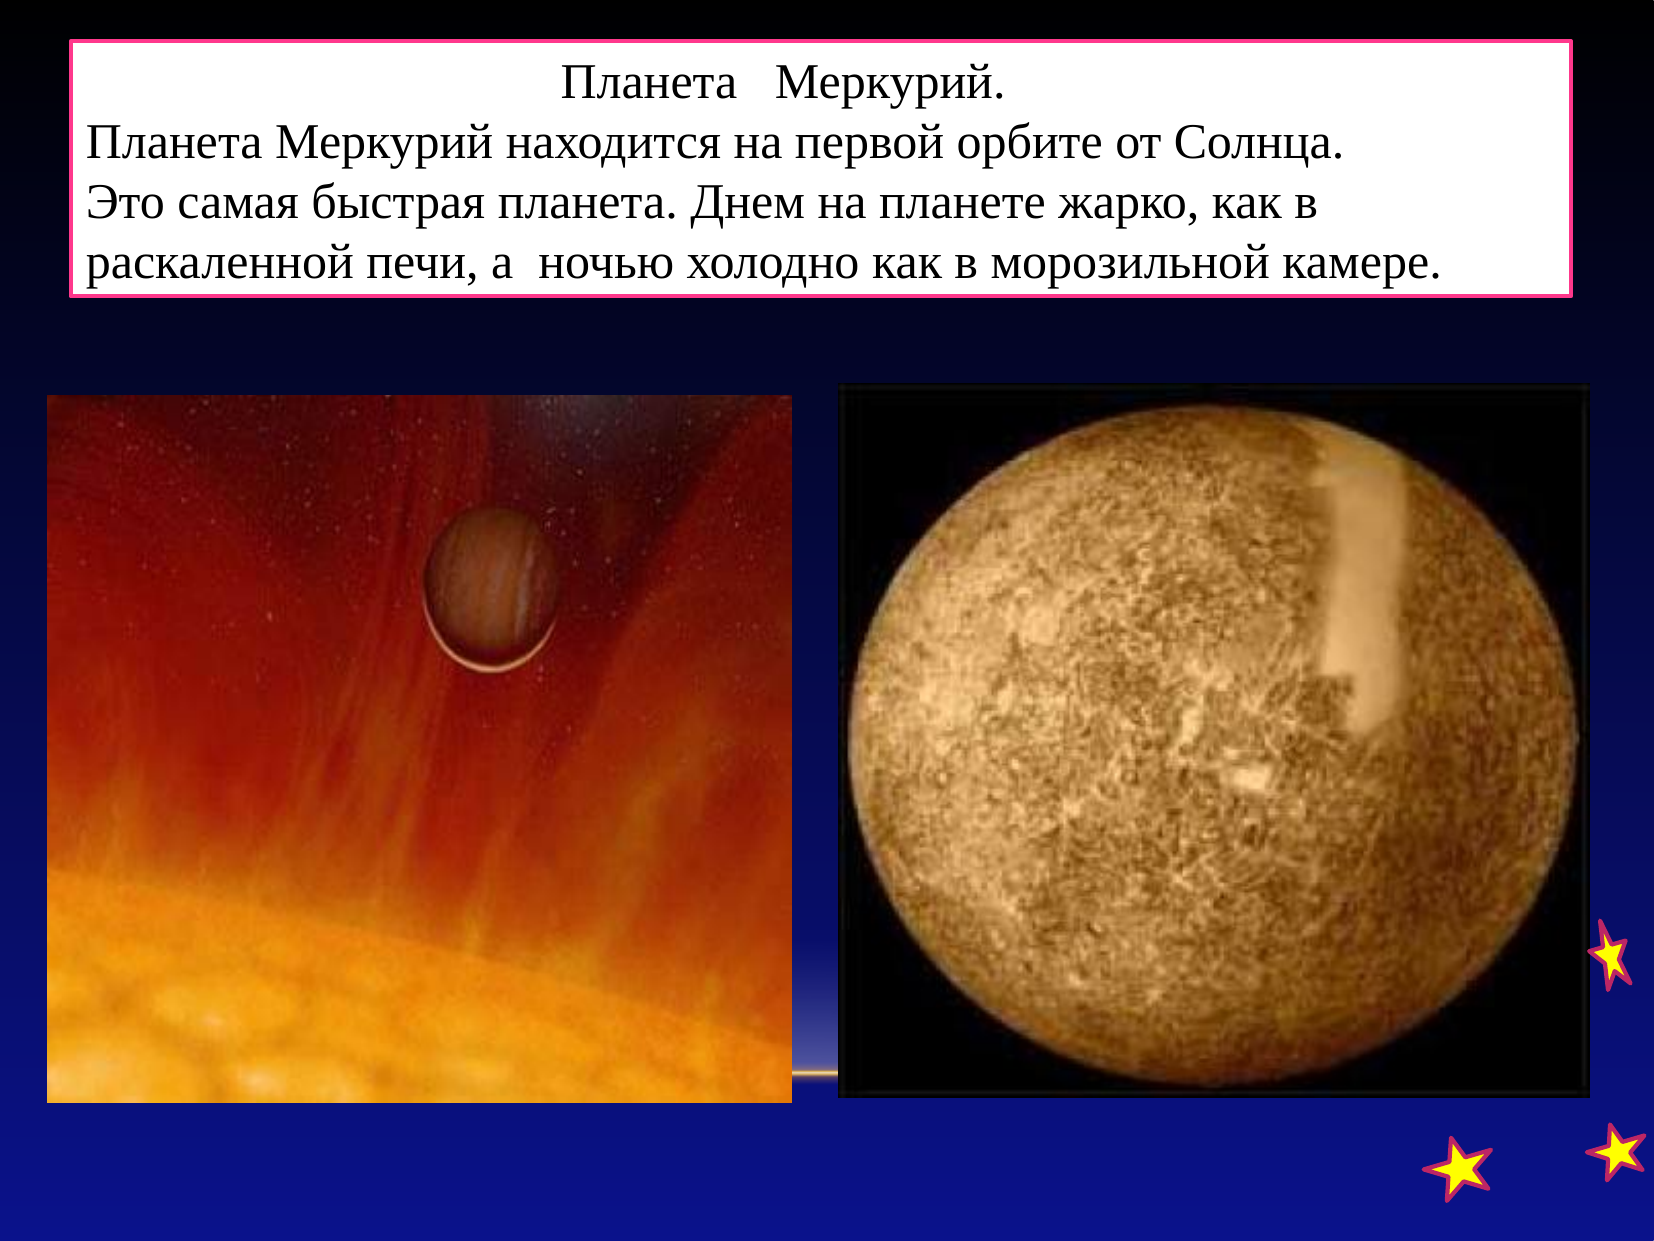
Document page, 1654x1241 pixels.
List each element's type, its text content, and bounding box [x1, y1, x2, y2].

text_box Планета Меркурий. Планета Меркурий находится на первой орбите от Солнца. Это самая быстрая планета. Днем на планете жарко, как в раскаленной печи, а ночью холодно как в морозильной камере. [71, 41, 1571, 296]
text_box [1423, 1137, 1492, 1201]
picture [838, 383, 1590, 1098]
picture [47, 395, 792, 1103]
text_box [1586, 1124, 1645, 1181]
text_box [1589, 920, 1631, 990]
